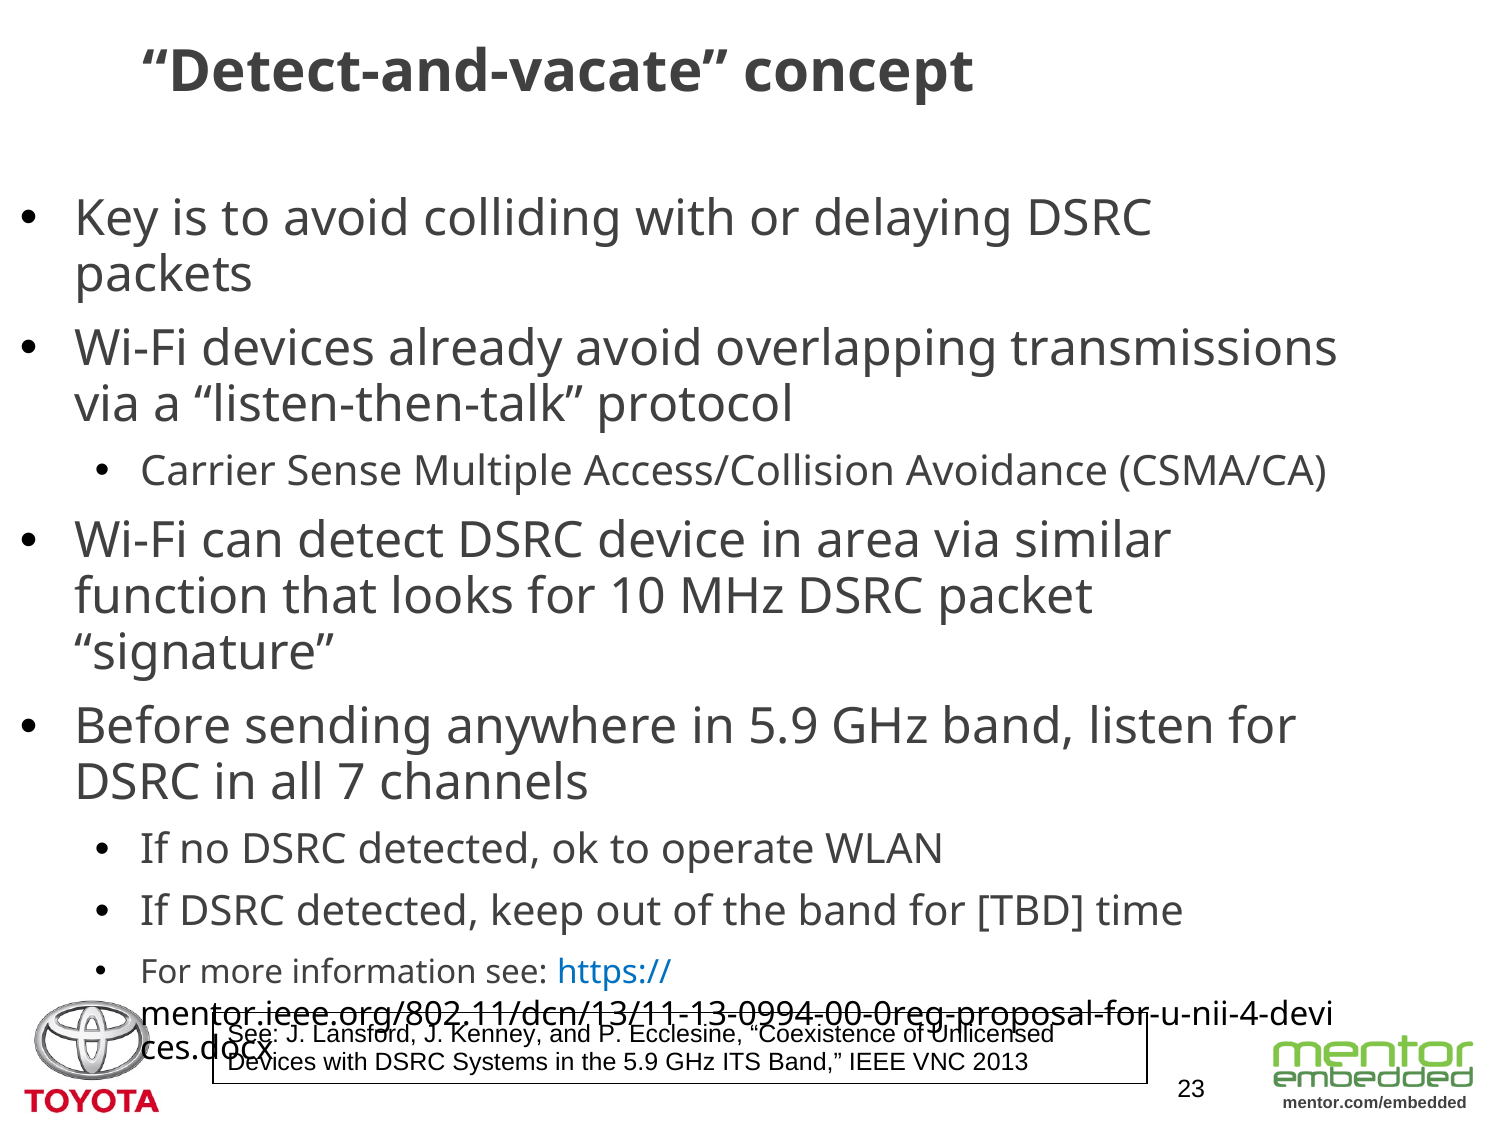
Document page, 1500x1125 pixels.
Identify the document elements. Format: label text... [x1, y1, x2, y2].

text_box Key is to avoid colliding with or delaying DSRC packets Wi-Fi devices already avoid overlapping transmissions via a “listen-then-talk” protocol Carrier Sense Multiple Access/Collision Avoidance (CSMA/CA) Wi-Fi can detect DSRC device in area via similar function that looks for 10 MHz DSRC packet “signature” Before sending anywhere in 5.9 GHz band, listen for DSRC in all 7 channels If no DSRC detected, ok to operate WLAN If DSRC detected, keep out of the band for [TBD] time For more information see: https://mentor.ieee.org/802.11/dcn/13/11-13-0994-00-0reg-proposal-for-u-nii-4-devices.docx [4, 183, 1356, 1067]
picture [1268, 1030, 1476, 1092]
picture [24, 1067, 163, 1114]
text_box See: J. Lansford, J. Kenney, and P. Ecclesine, “Coexistence of Unlicensed Devices with DSRC Systems in the 5.9 GHz ITS Band,” IEEE VNC 2013 [212, 1012, 1148, 1084]
text_box “Detect-and-vacate” concept [128, 24, 1279, 184]
